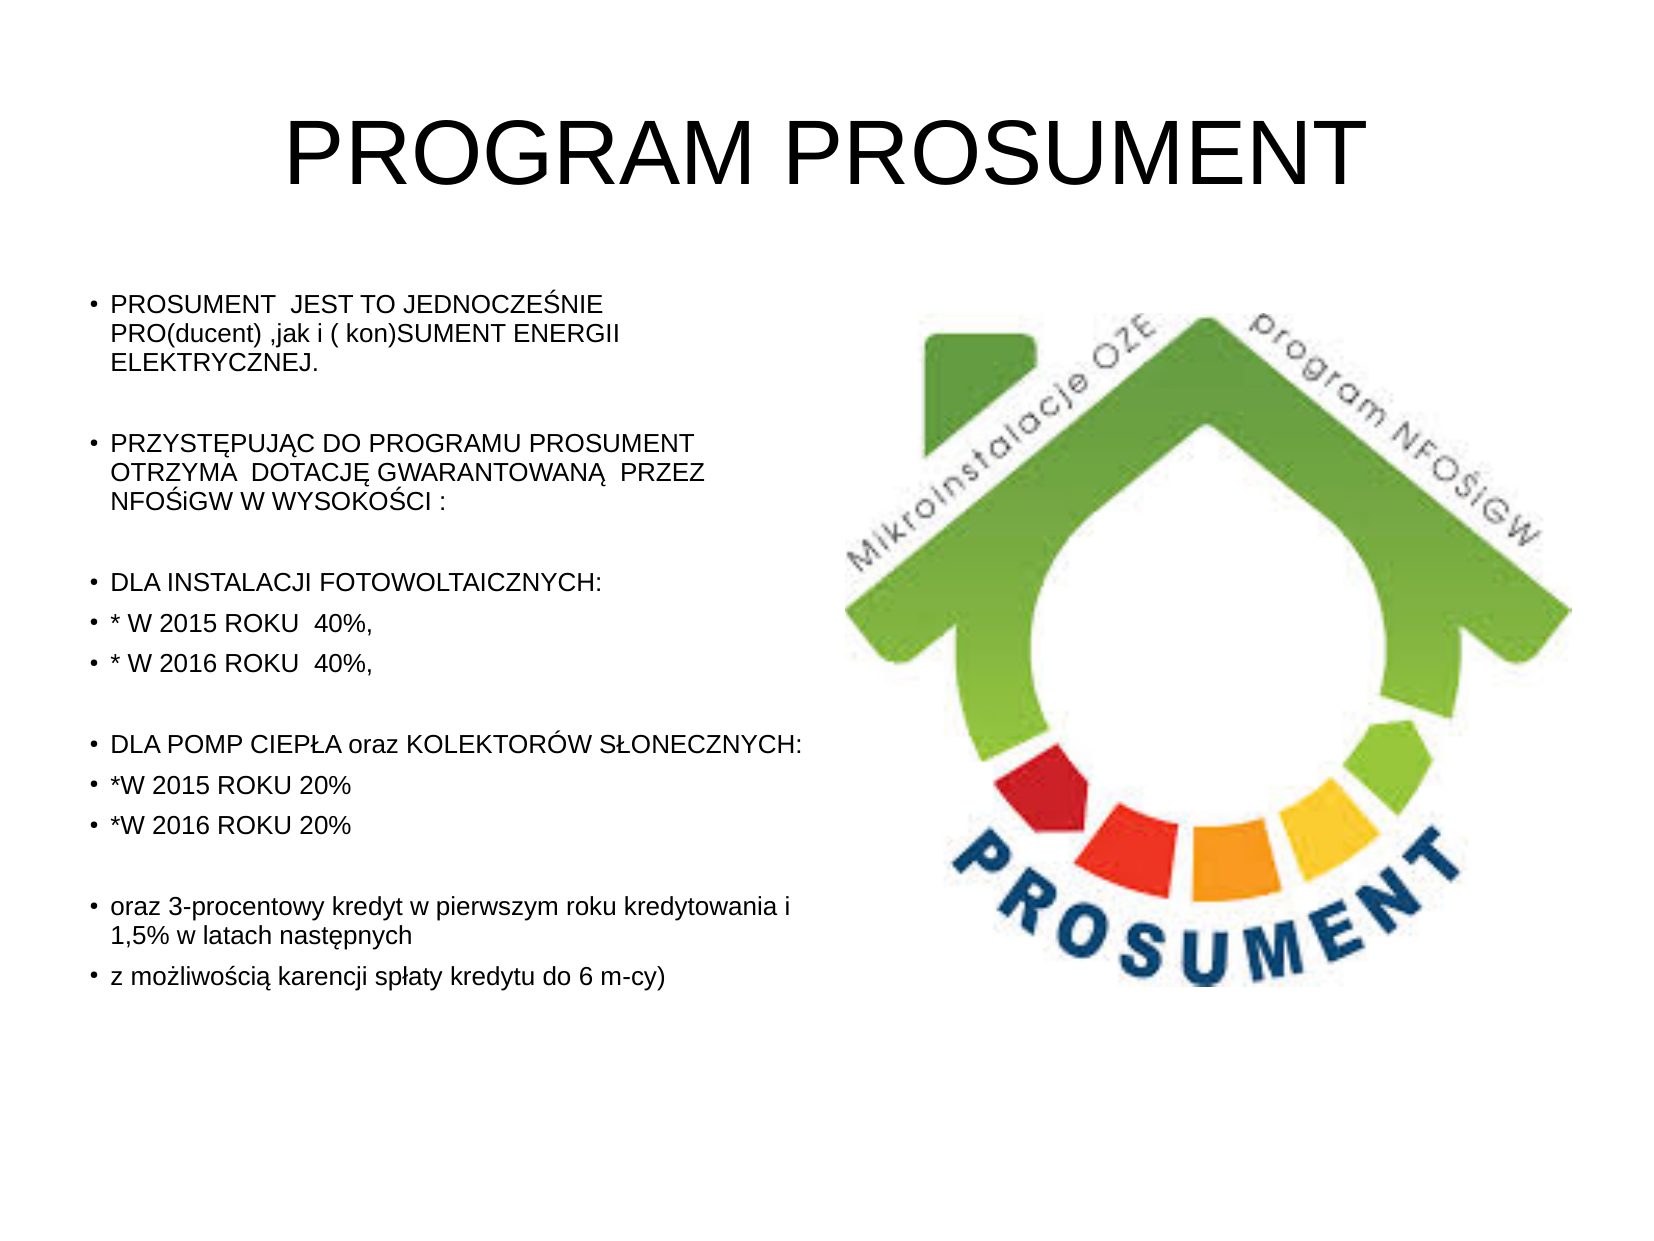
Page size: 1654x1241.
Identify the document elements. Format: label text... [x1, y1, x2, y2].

title PROGRAM PROSUMENT [82, 49, 1571, 257]
picture [845, 313, 1572, 987]
list PROSUMENT JEST TO JEDNOCZEŚNIE PRO(ducent) ,jak i ( kon)SUMENT ENERGII ELEKTRYCZNEJ. PRZYSTĘPUJĄC DO PROGRAMU PROSUMENT OTRZYMA DOTACJĘ GWARANTOWANĄ PRZEZ NFOŚiGW W WYSOKOŚCI : DLA INSTALACJI FOTOWOLTAICZNYCH: * W 2015 ROKU 40%, * W 2016 ROKU 40%, DLA POMP CIEPŁA oraz KOLEKTORÓW SŁONECZNYCH: *W 2015 ROKU 20% *W 2016 ROKU 20% oraz 3-procentowy kredyt w pierwszym roku kredytowania i 1,5% w latach następnych z możliwością karencji spłaty kredytu do 6 m-cy) [82, 290, 809, 1010]
